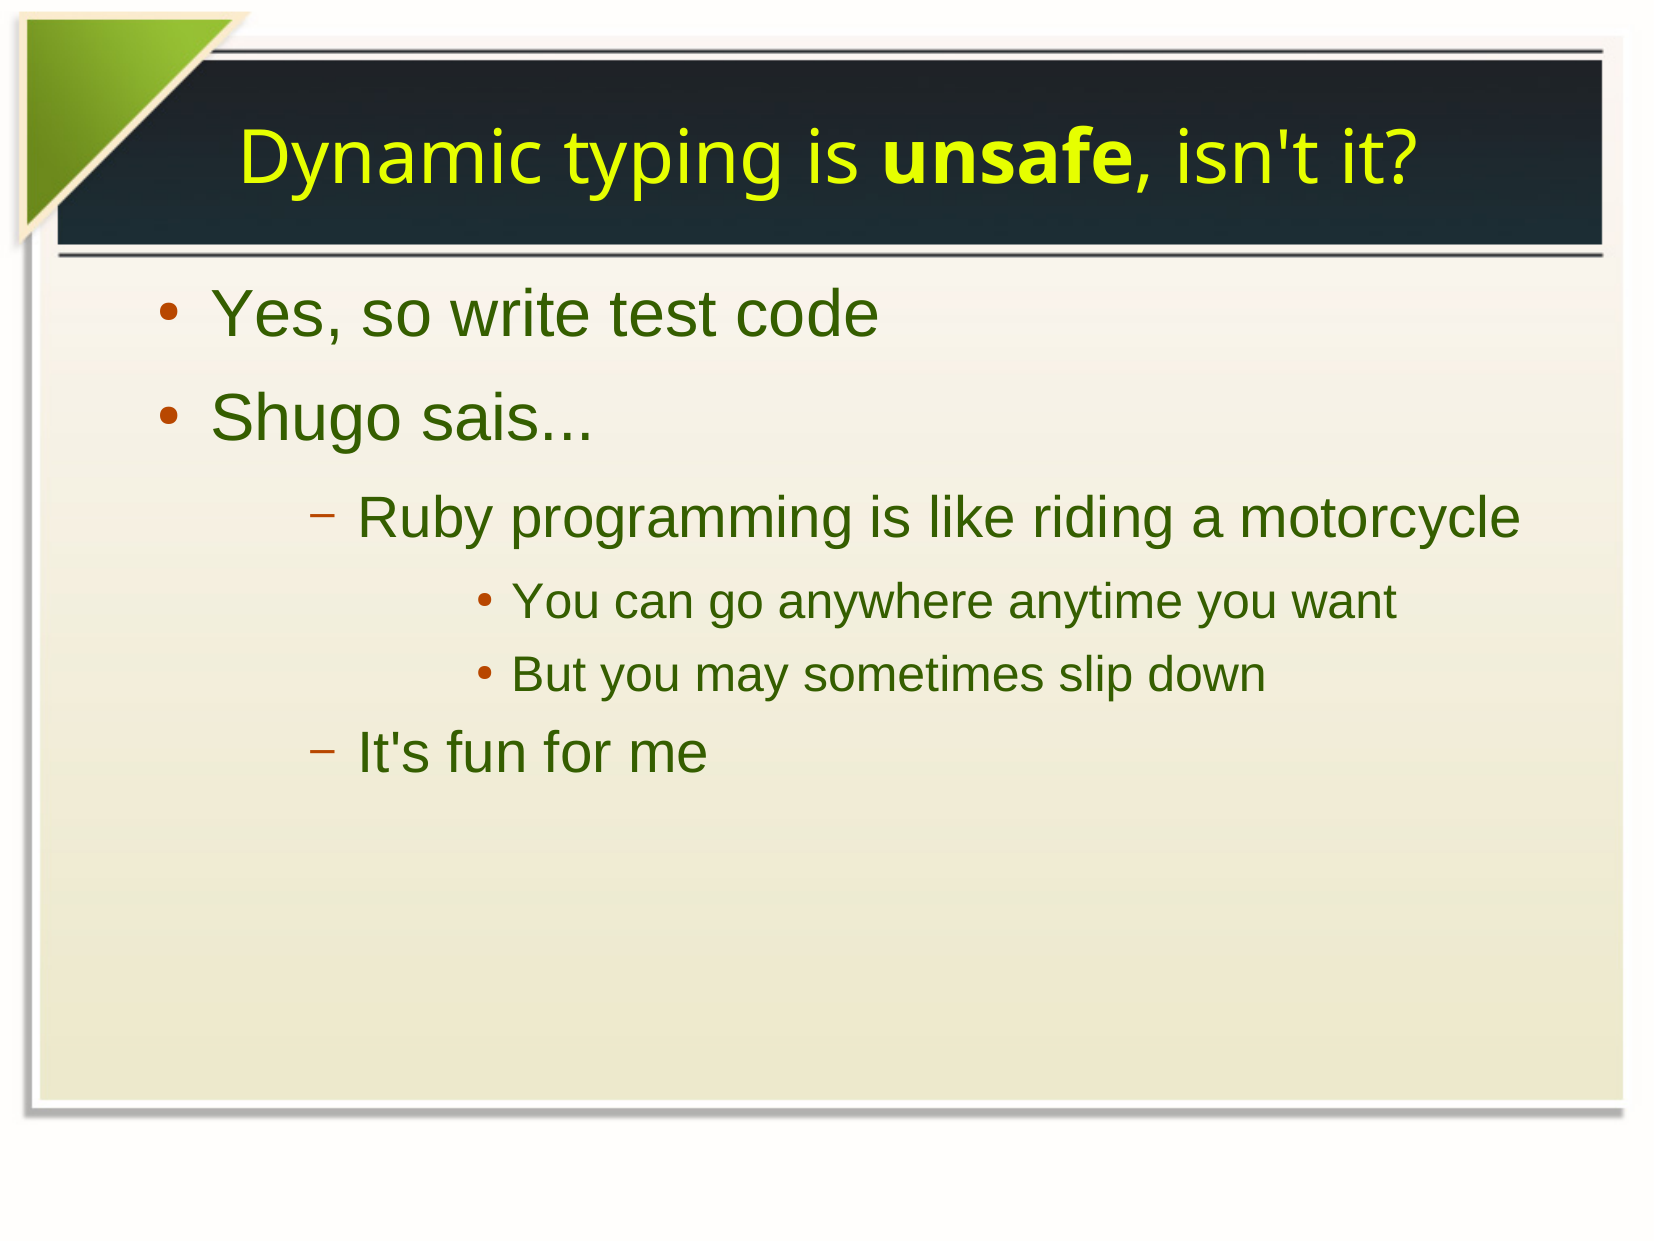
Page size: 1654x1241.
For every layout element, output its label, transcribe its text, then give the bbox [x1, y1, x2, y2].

list Yes, so write test code Shugo sais... Ruby programming is like riding a motorcycle You can go anywhere anytime you want But you may sometimes slip down It's fun for me [121, 276, 1534, 1087]
title Dynamic typing is unsafe, isn't it? [121, 73, 1534, 237]
picture [0, 0, 1654, 1241]
